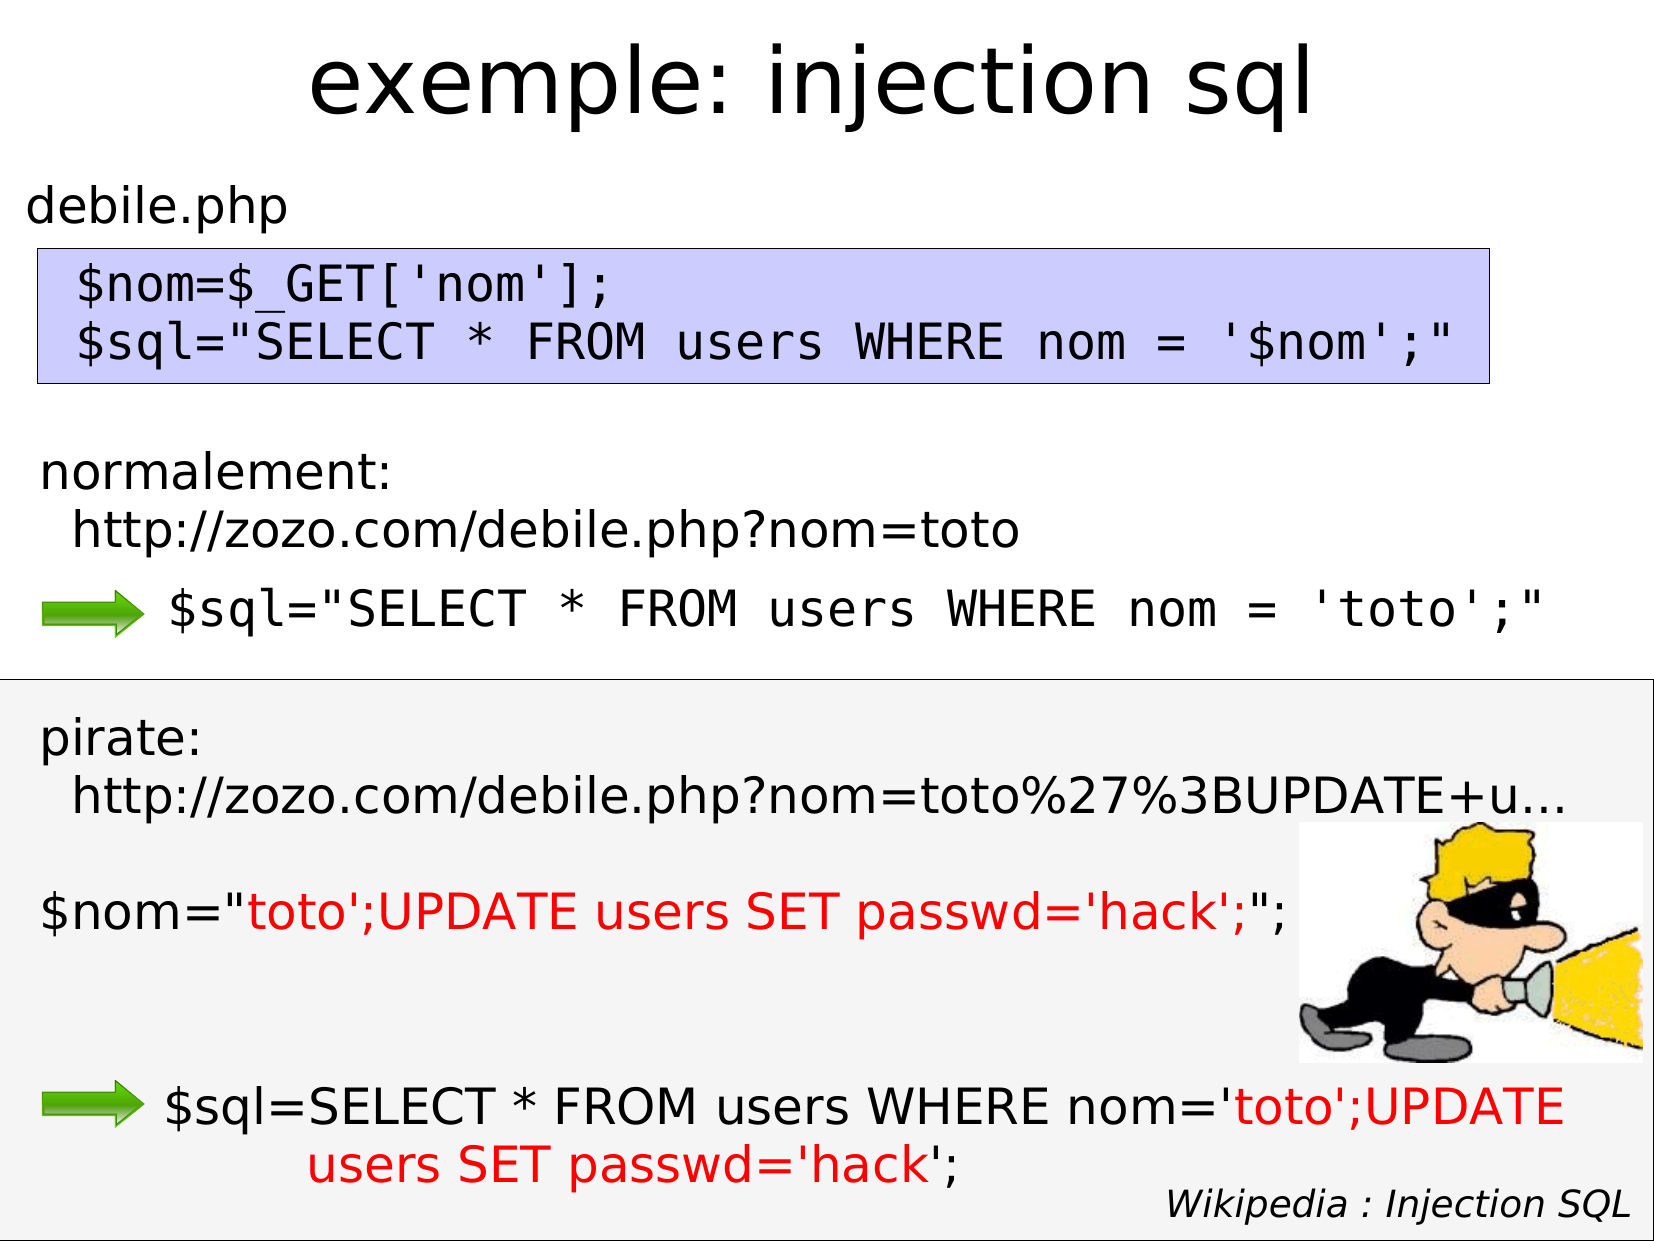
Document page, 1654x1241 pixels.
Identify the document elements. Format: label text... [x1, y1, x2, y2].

text_box $sql=SELECT * FROM users WHERE nom='toto';UPDATE users SET passwd='hack'; [163, 1078, 1583, 1195]
picture [1299, 822, 1643, 1063]
text_box [0, 679, 1654, 1241]
text_box pirate: http://zozo.com/debile.php?nom=toto%27%3BUPDATE+u... $nom="toto';UPDATE users SET passwd='hack';"; [39, 708, 1569, 942]
text_box debile.php [25, 176, 291, 236]
title exemple: injection sql [121, 17, 1504, 143]
text_box normalement: http://zozo.com/debile.php?nom=toto [39, 442, 1022, 560]
text_box [37, 248, 1490, 384]
text_box Wikipedia : Injection SQL [1165, 1182, 1645, 1227]
text_box $sql="SELECT * FROM users WHERE nom = 'toto';" [167, 579, 1548, 638]
picture [40, 1078, 146, 1130]
text_box $nom=$_GET['nom']; $sql="SELECT * FROM users WHERE nom = '$nom';" [75, 254, 1456, 372]
picture [40, 588, 146, 640]
